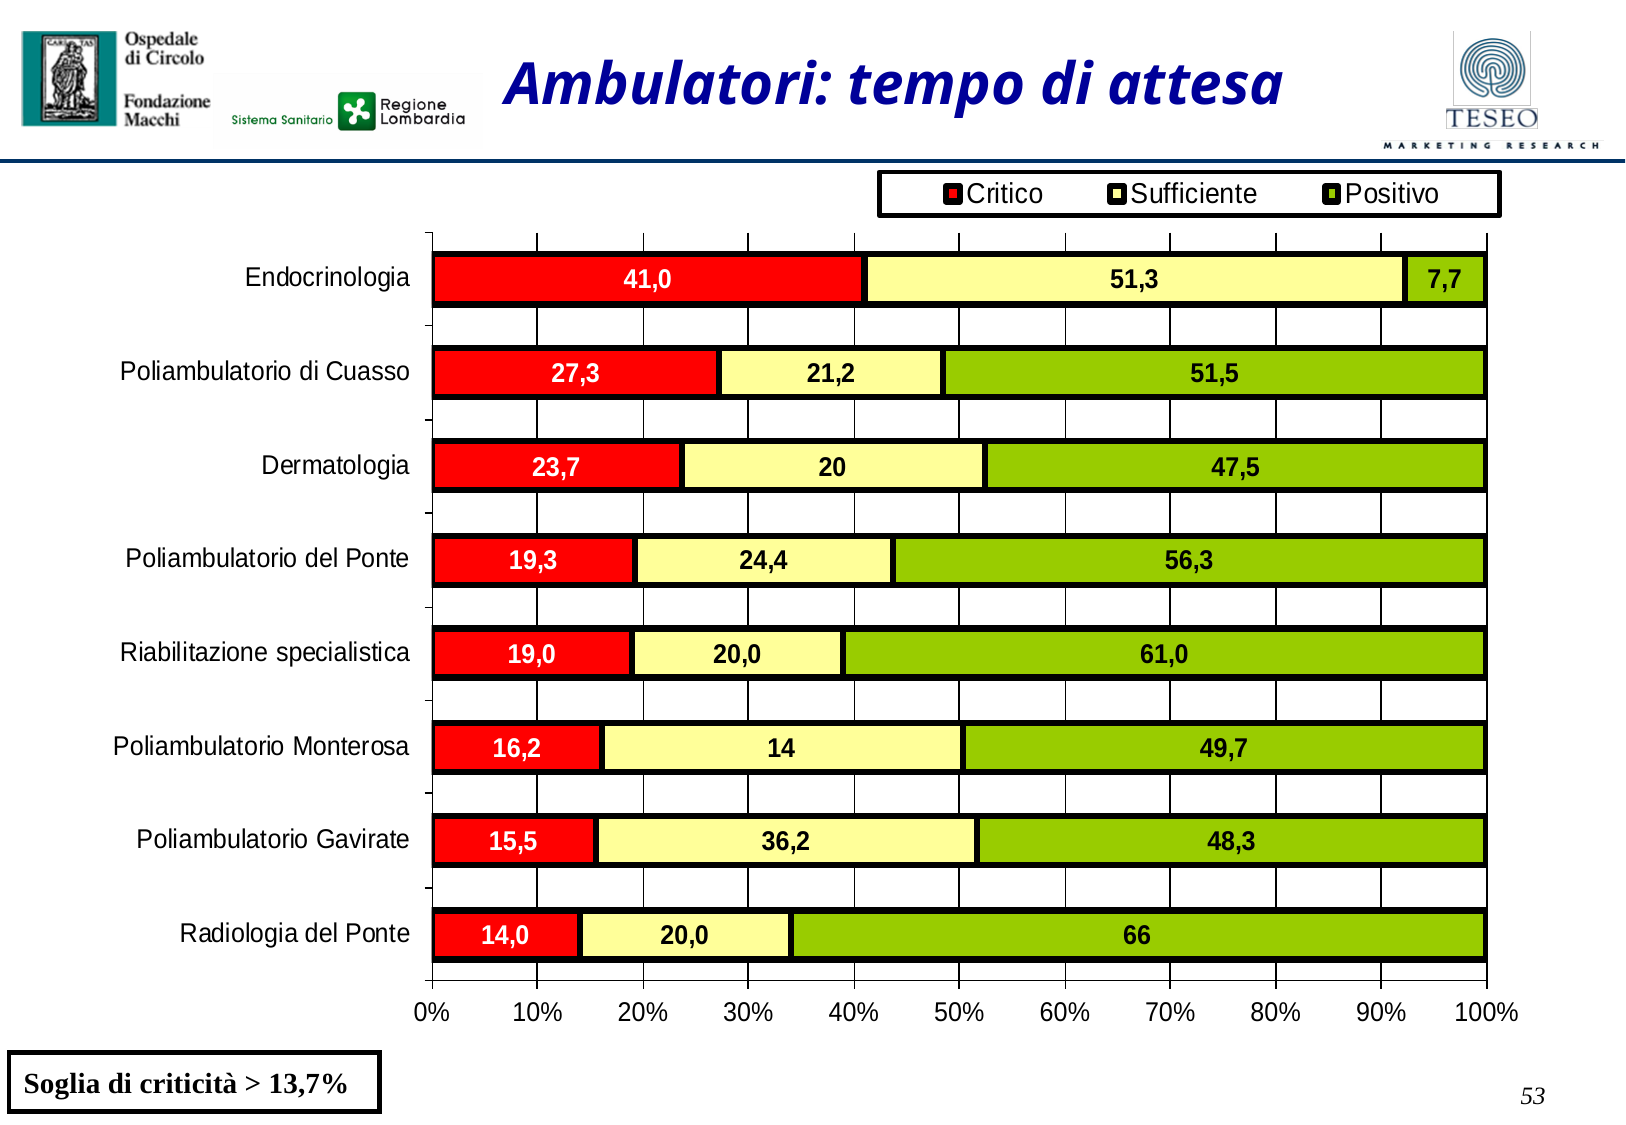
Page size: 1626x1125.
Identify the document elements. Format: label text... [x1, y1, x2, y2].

text_box Ambulatori: tempo di attesa [351, 18, 1439, 144]
picture [94, 160, 1557, 1053]
picture [1381, 31, 1604, 149]
text_box Soglia di criticità > 13,7% [9, 1052, 380, 1112]
picture [21, 31, 483, 149]
